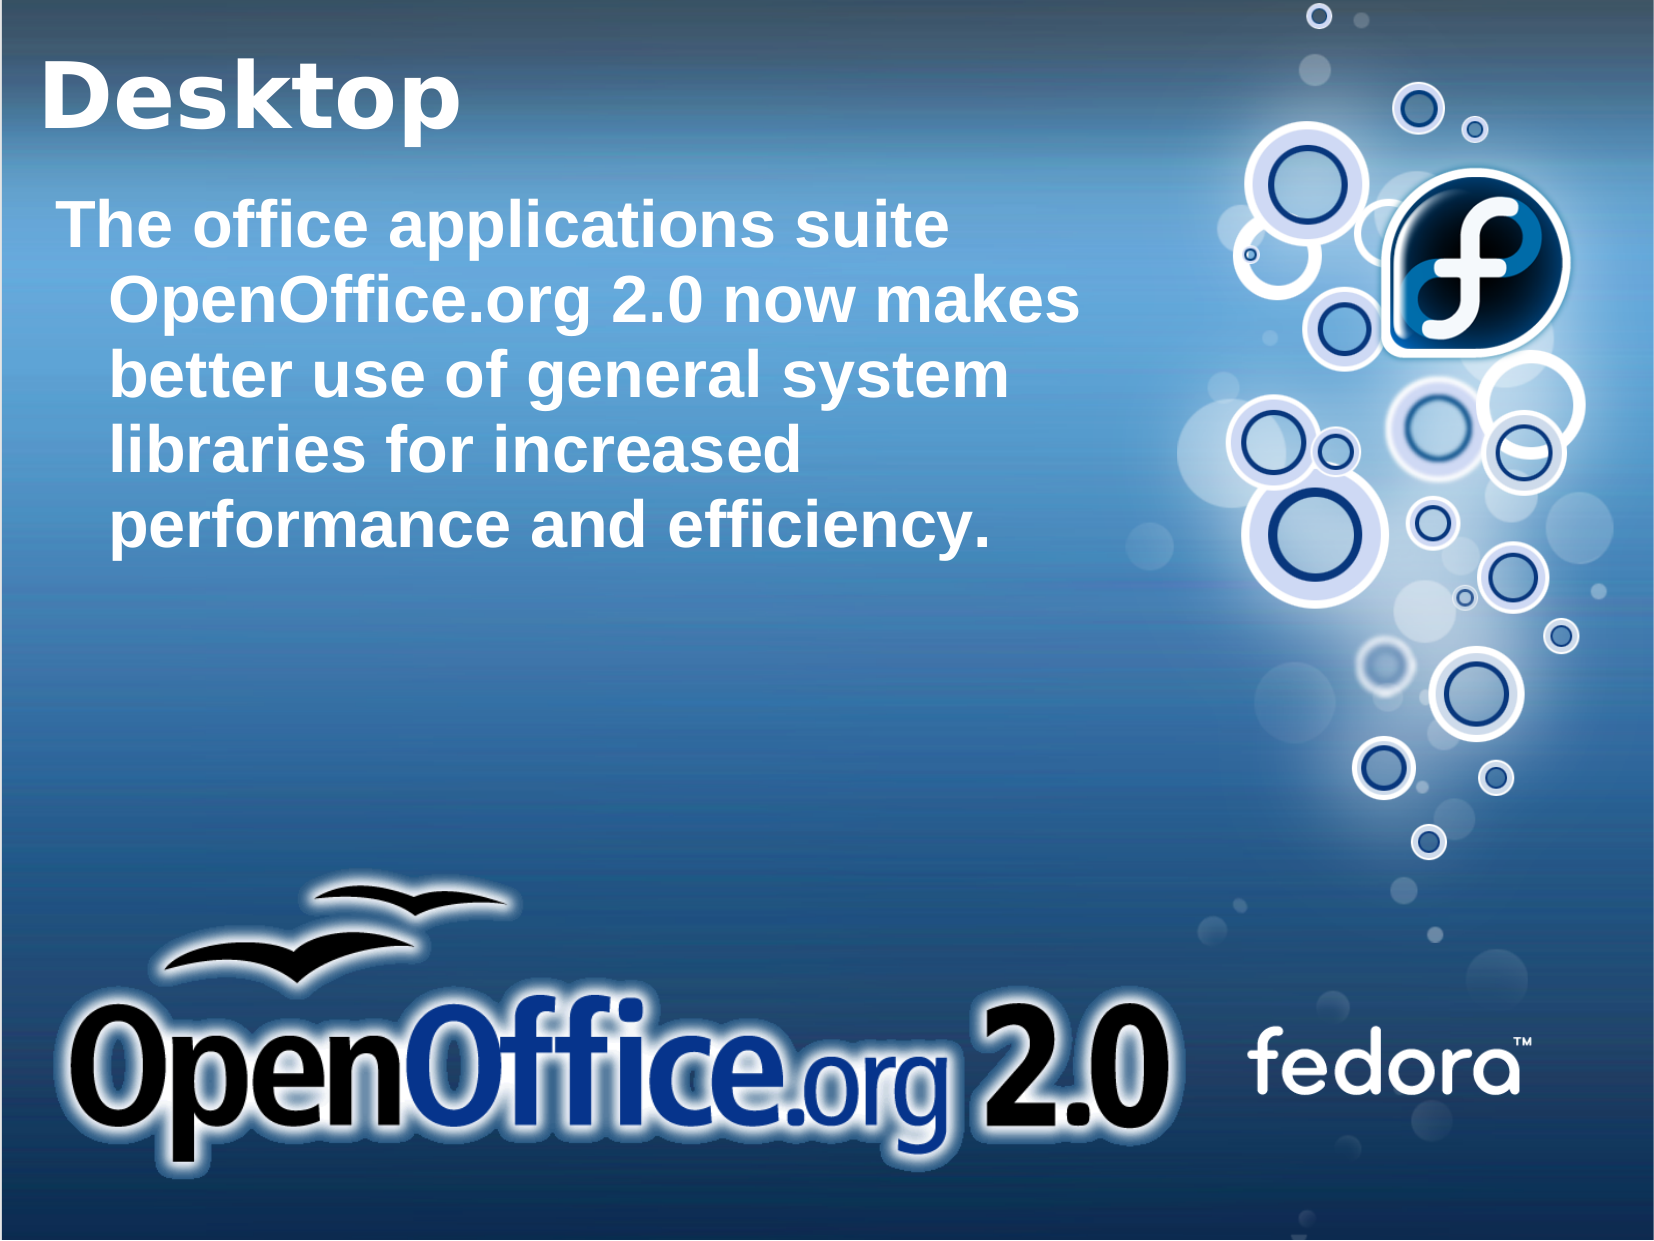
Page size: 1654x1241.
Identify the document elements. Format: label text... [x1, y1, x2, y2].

title Desktop [37, 42, 1526, 151]
list The office applications suite OpenOffice.org 2.0 now makes better use of general system libraries for increased performance and efficiency. [37, 187, 1201, 848]
picture [1, 0, 1654, 1240]
